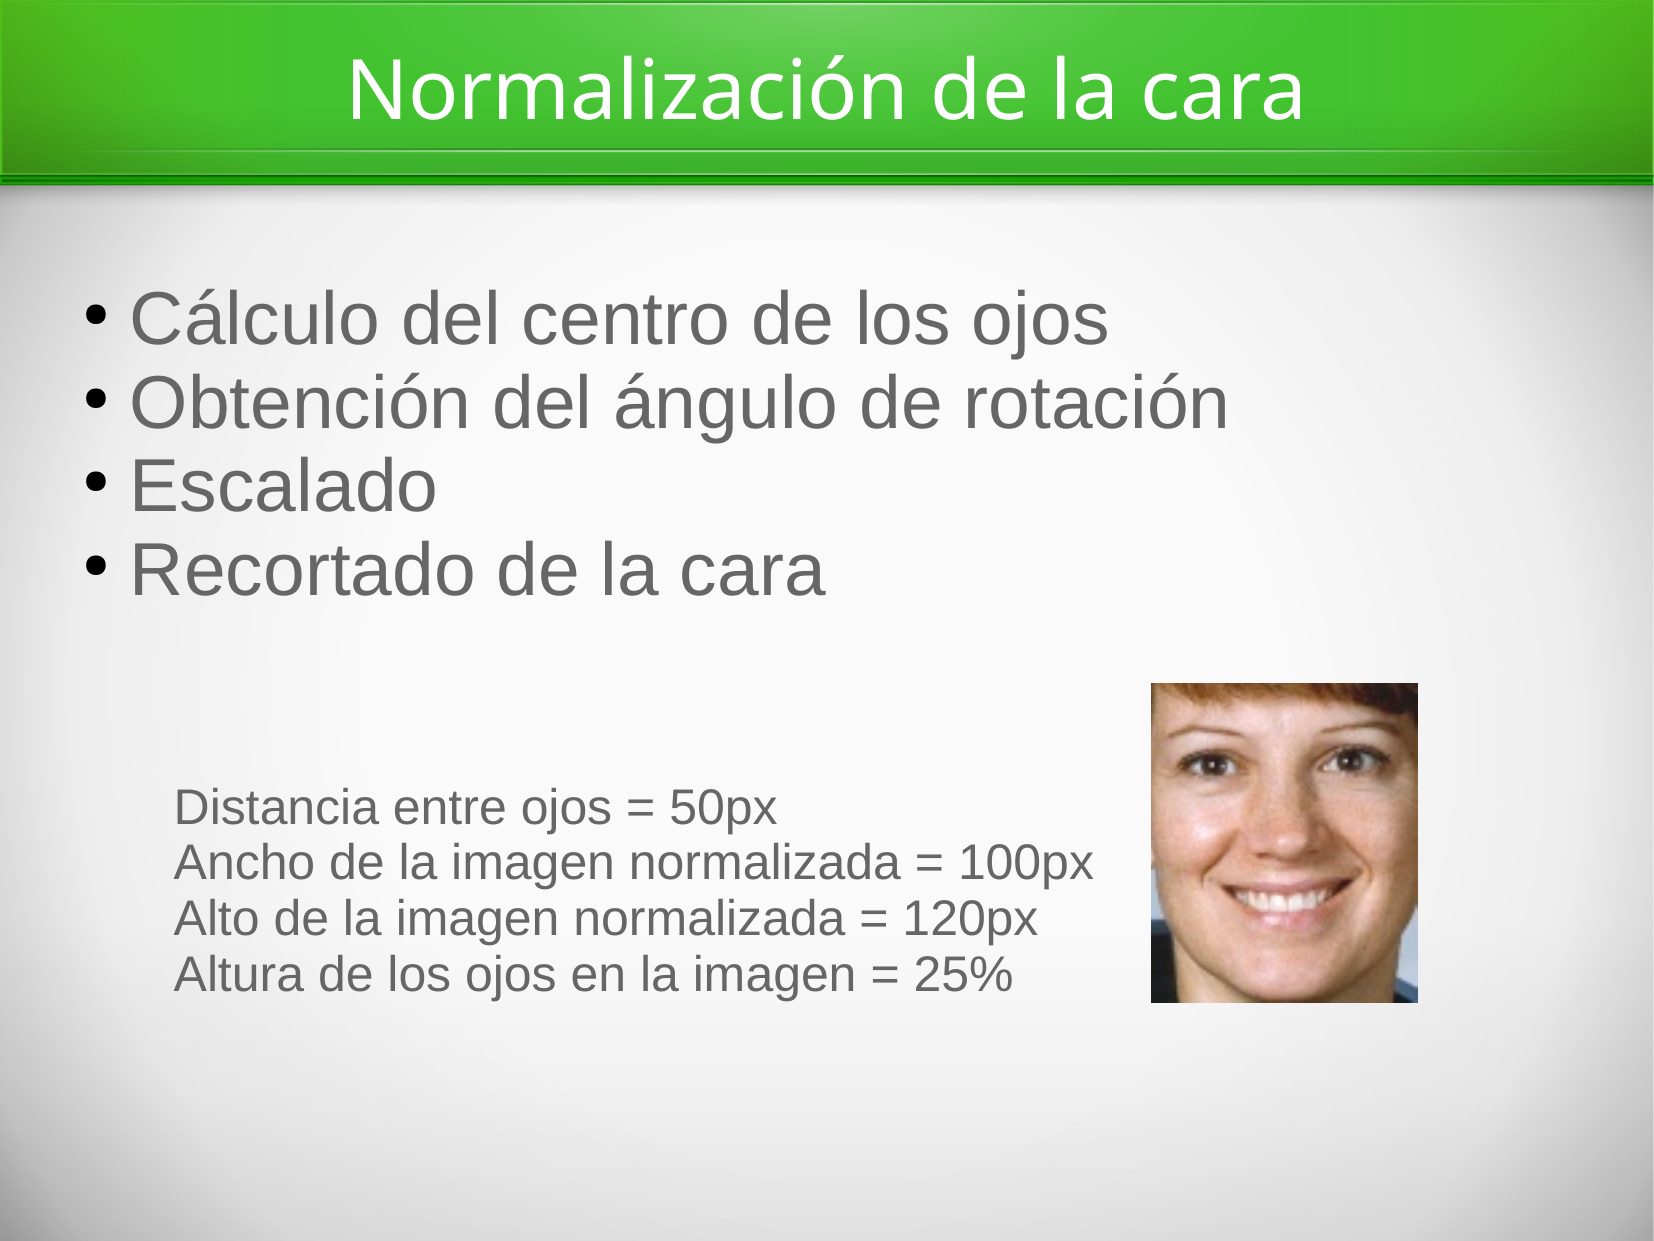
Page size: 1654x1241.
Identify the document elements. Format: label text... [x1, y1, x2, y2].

text_box Cálculo del centro de los ojos Obtención del ángulo de rotación Escalado Recortado de la cara Distancia entre ojos = 50px Ancho de la imagen normalizada = 100px Alto de la imagen normalizada = 120px Altura de los ojos en la imagen = 25% [82, 277, 1570, 1205]
picture [0, 0, 1654, 1241]
title Normalización de la cara [82, 17, 1571, 166]
